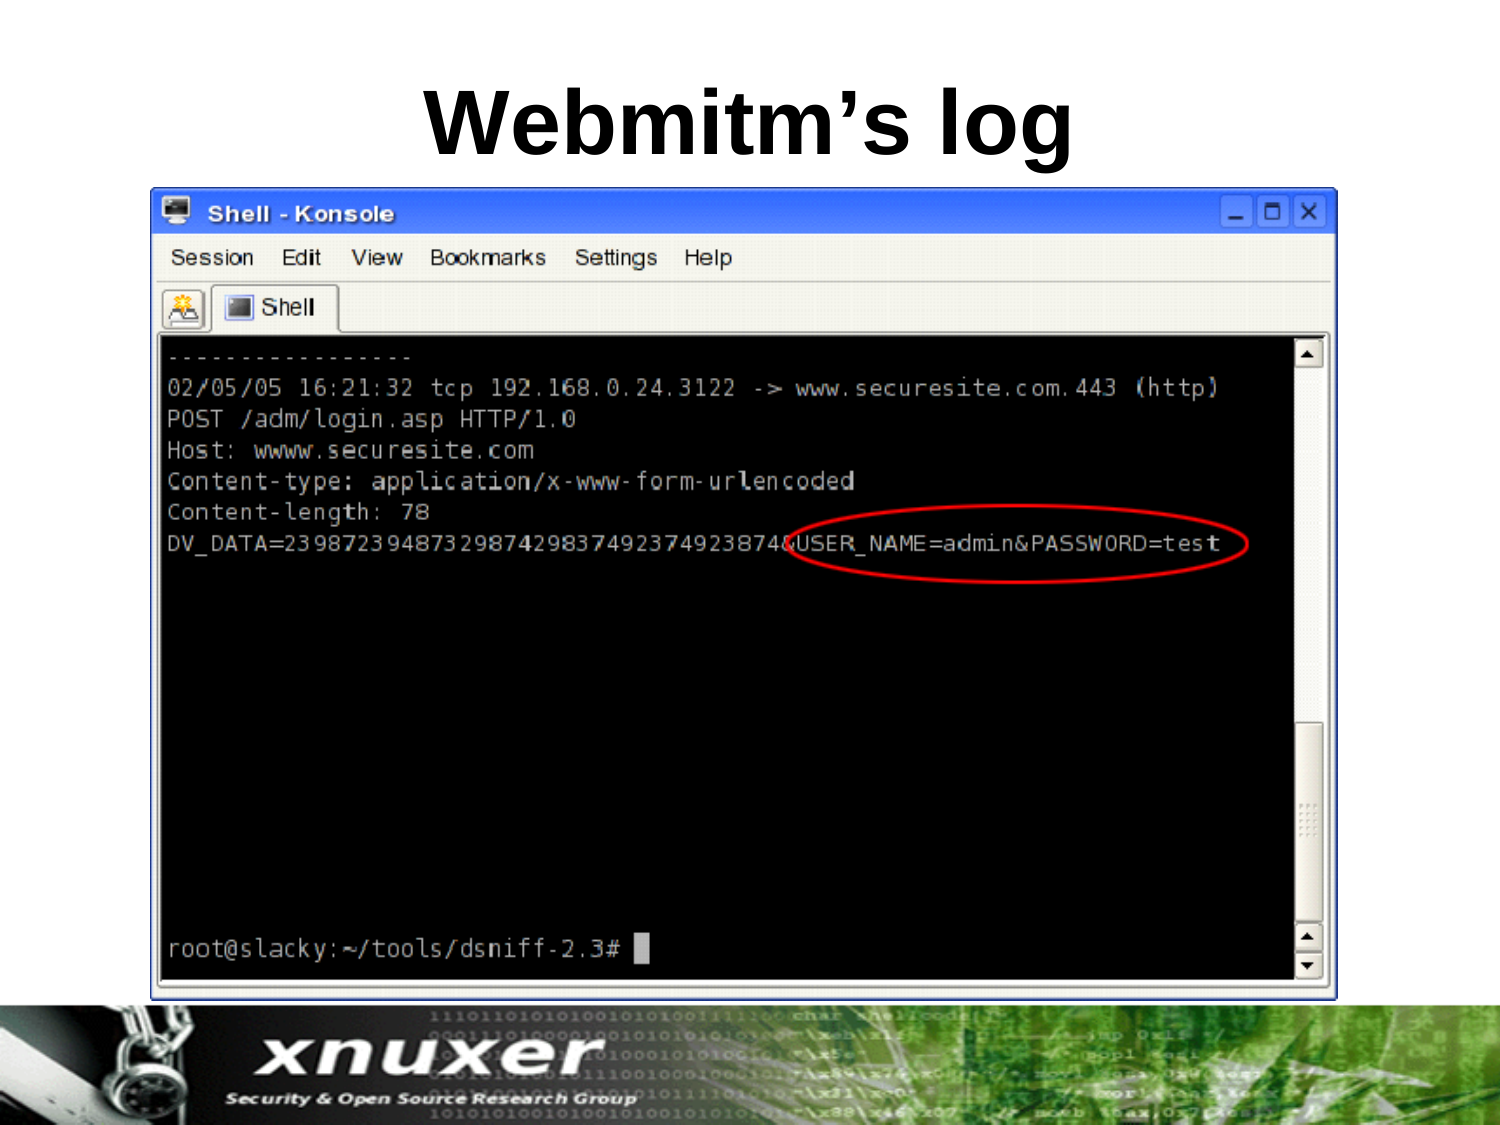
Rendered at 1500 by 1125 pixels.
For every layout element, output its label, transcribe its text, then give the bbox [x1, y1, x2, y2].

title Webmitm’s log [75, 45, 1426, 201]
chart [150, 187, 1338, 1001]
picture [0, 0, 1500, 1125]
